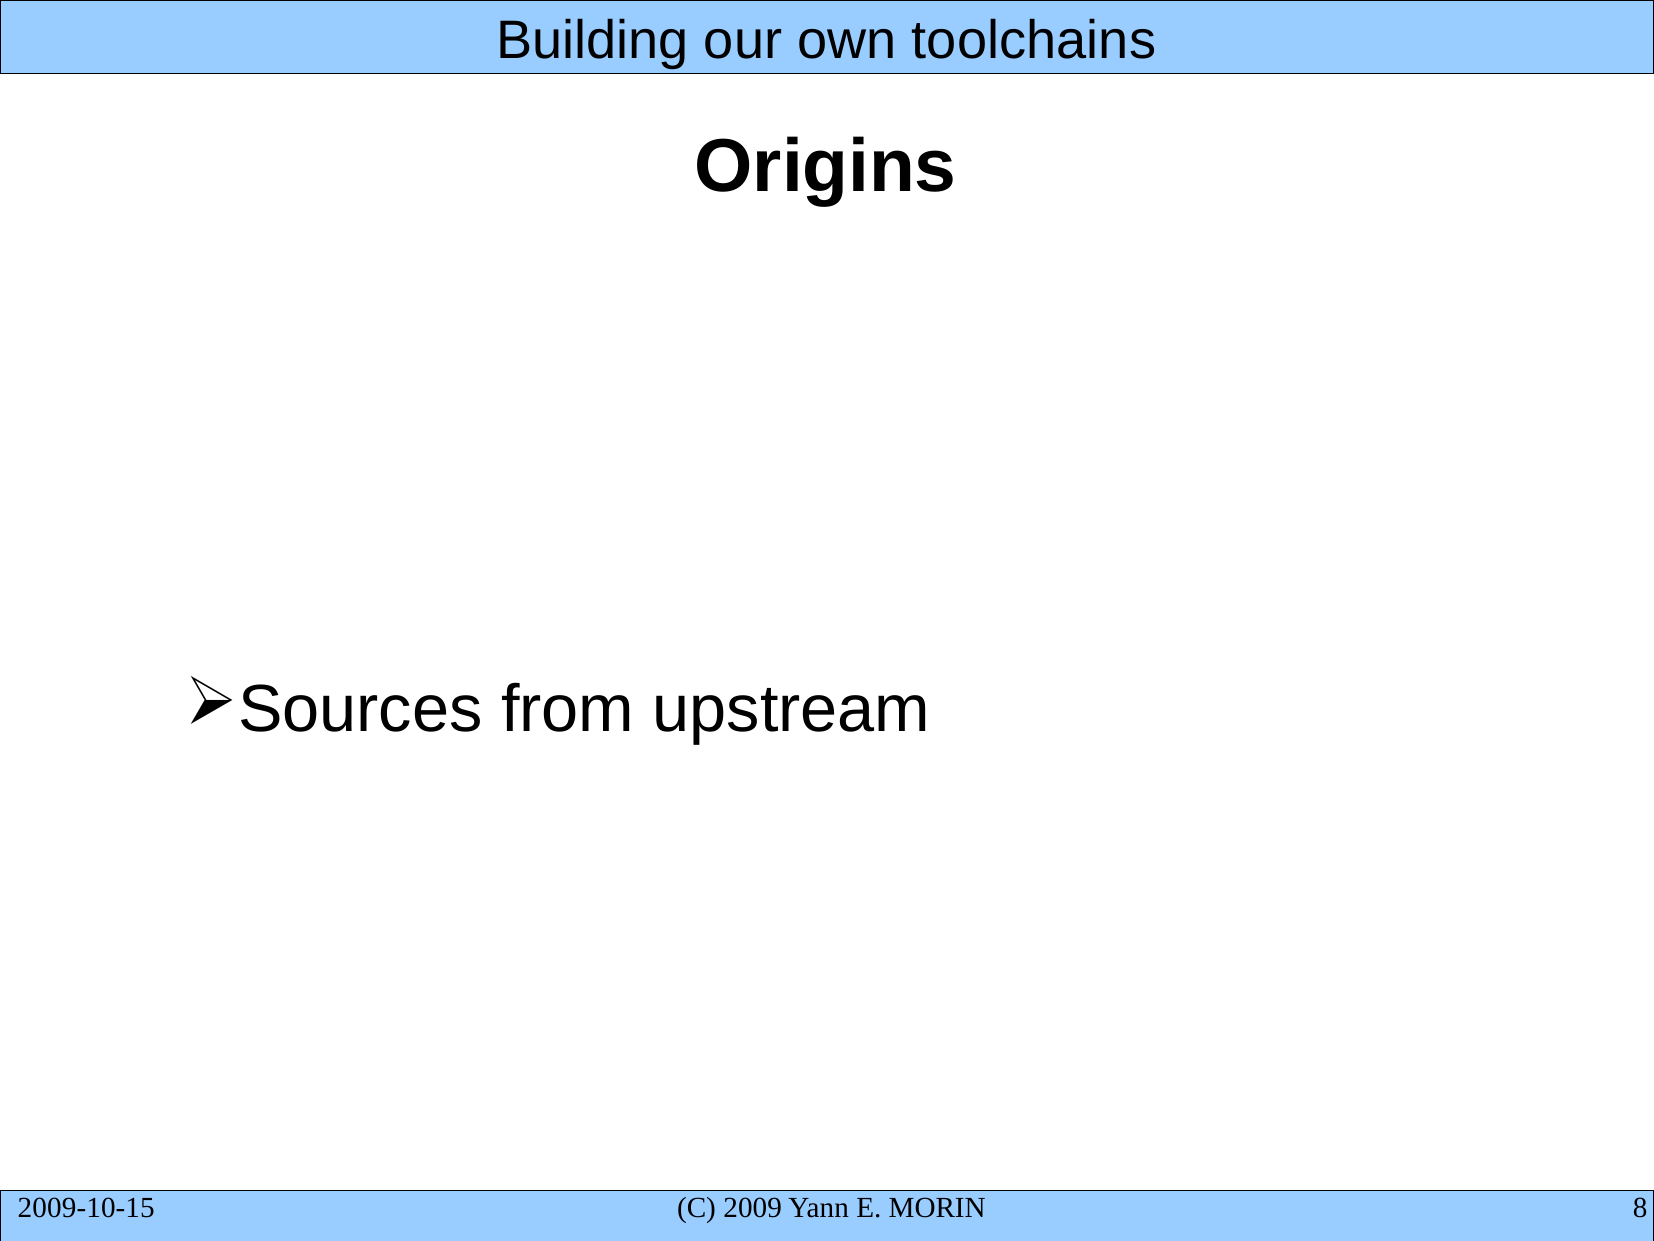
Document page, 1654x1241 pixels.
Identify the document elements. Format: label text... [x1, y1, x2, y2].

title Building our own toolchains [82, 0, 1571, 79]
list Sources from upstream [167, 265, 1467, 1152]
list Origins [167, 123, 1467, 222]
